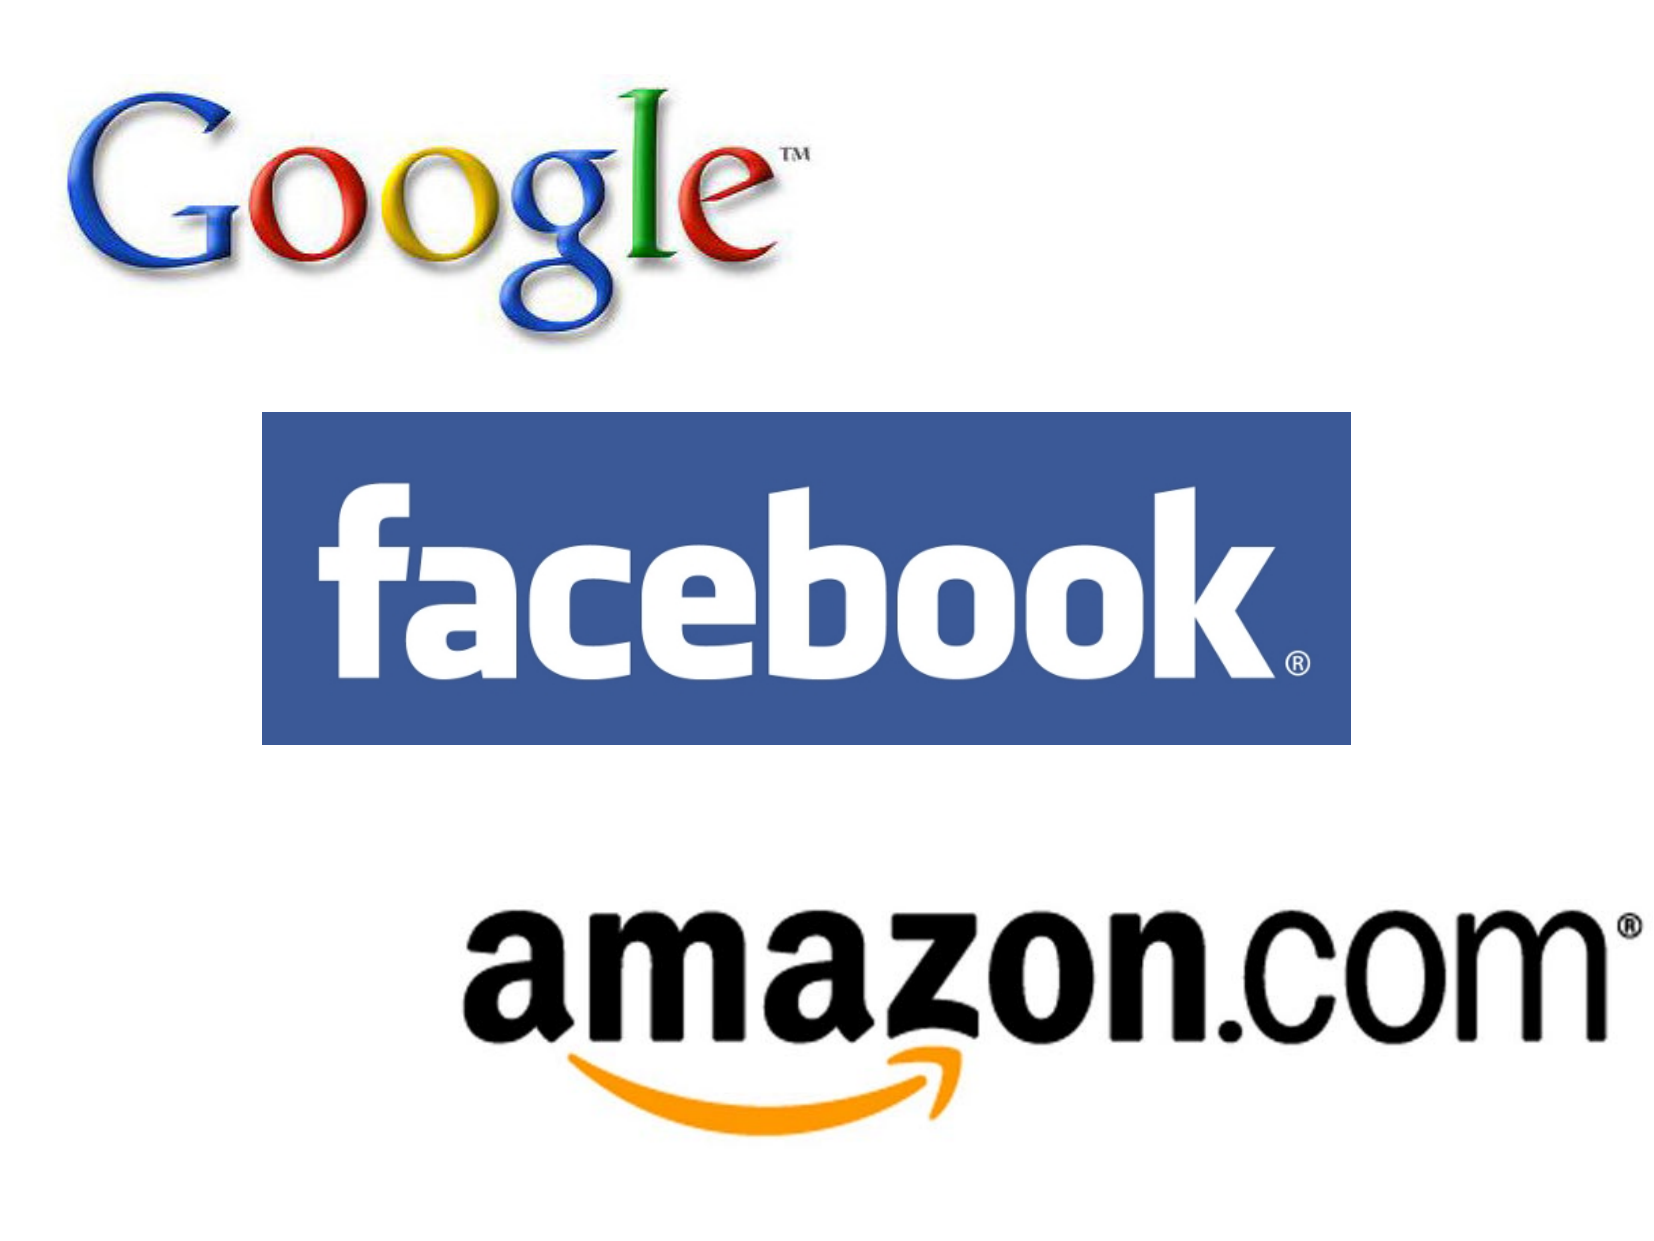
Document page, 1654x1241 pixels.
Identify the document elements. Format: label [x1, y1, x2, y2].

picture [447, 899, 1653, 1152]
picture [50, 74, 826, 354]
picture [262, 412, 1351, 745]
